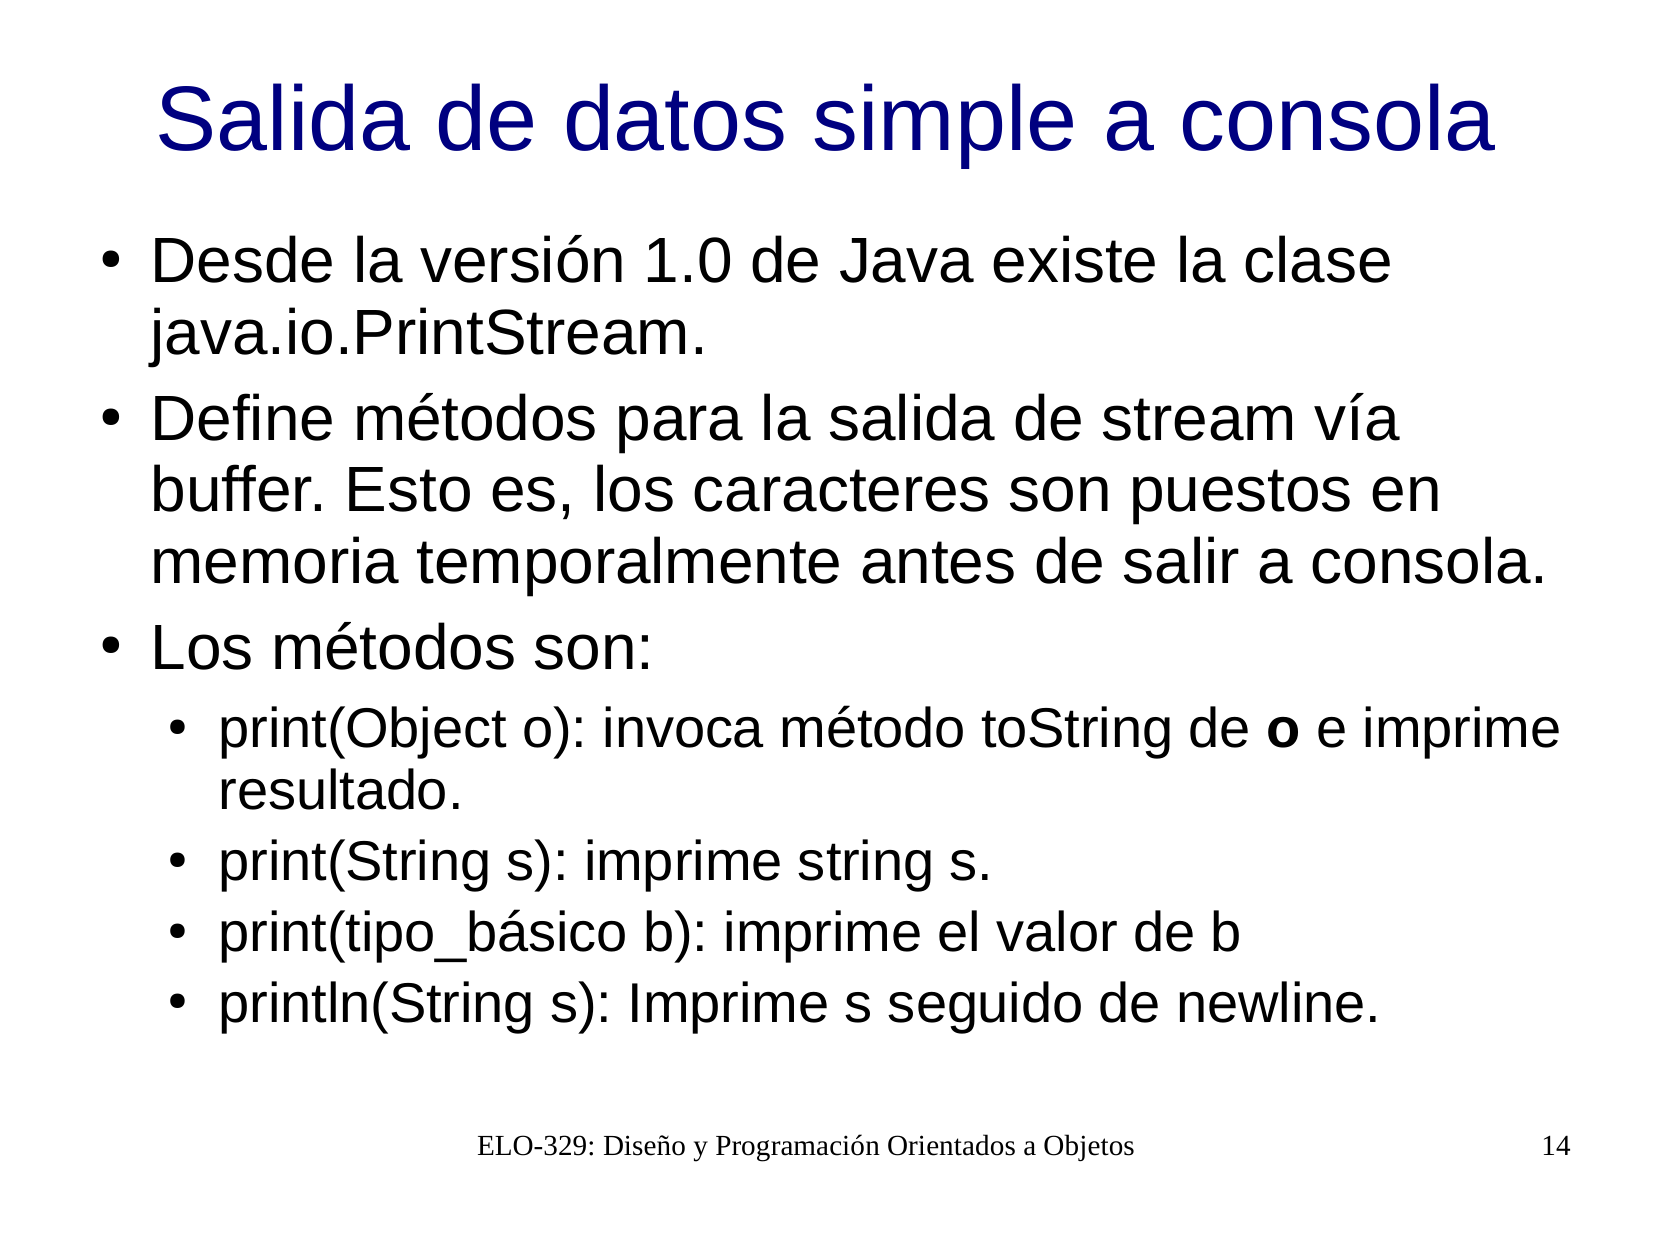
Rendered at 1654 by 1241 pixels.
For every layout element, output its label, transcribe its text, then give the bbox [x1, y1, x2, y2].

title Salida de datos simple a consola [82, 56, 1571, 181]
list Desde la versión 1.0 de Java existe la clase java.io.PrintStream. Define métodos para la salida de stream vía buffer. Esto es, los caracteres son puestos en memoria temporalmente antes de salir a consola. Los métodos son: print(Object o): invoca método toString de o e imprime resultado. print(String s): imprime string s. print(tipo_básico b): imprime el valor de b println(String s): Imprime s seguido de newline. [82, 225, 1571, 1044]
